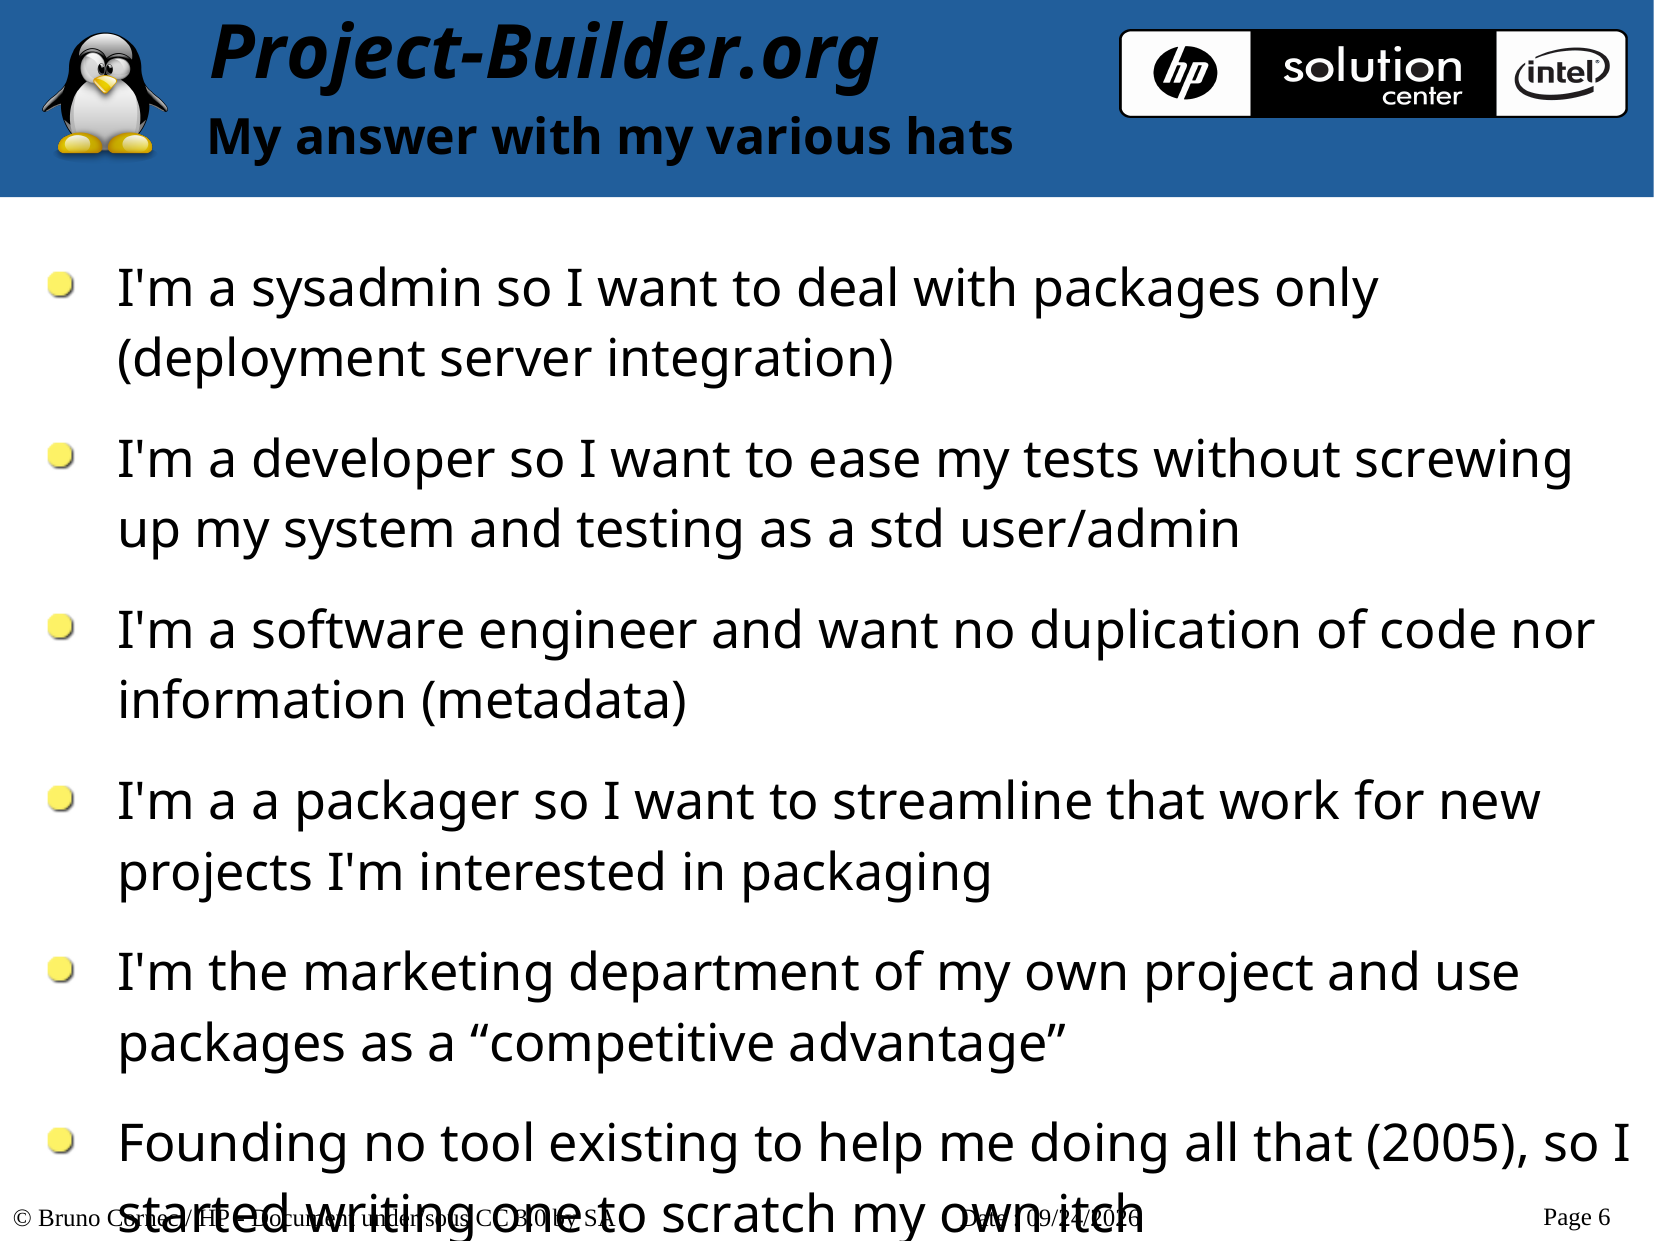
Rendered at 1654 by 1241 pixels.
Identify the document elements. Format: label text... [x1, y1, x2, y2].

title My answer with my various hats [206, 56, 1121, 218]
picture [1119, 29, 1628, 118]
picture [42, 29, 168, 167]
list I'm a sysadmin so I want to deal with packages only (deployment server integration) I'm a developer so I want to ease my tests without screwing up my system and testing as a std user/admin I'm a software engineer and want no duplication of code nor information (metadata) I'm a a packager so I want to streamline that work for new projects I'm interested in packaging I'm the marketing department of my own project and use packages as a “competitive advantage” Founding no tool existing to help me doing all that (2005), so I started writing one to scratch my own itch [34, 250, 1642, 1137]
picture [46, 1137, 77, 1157]
